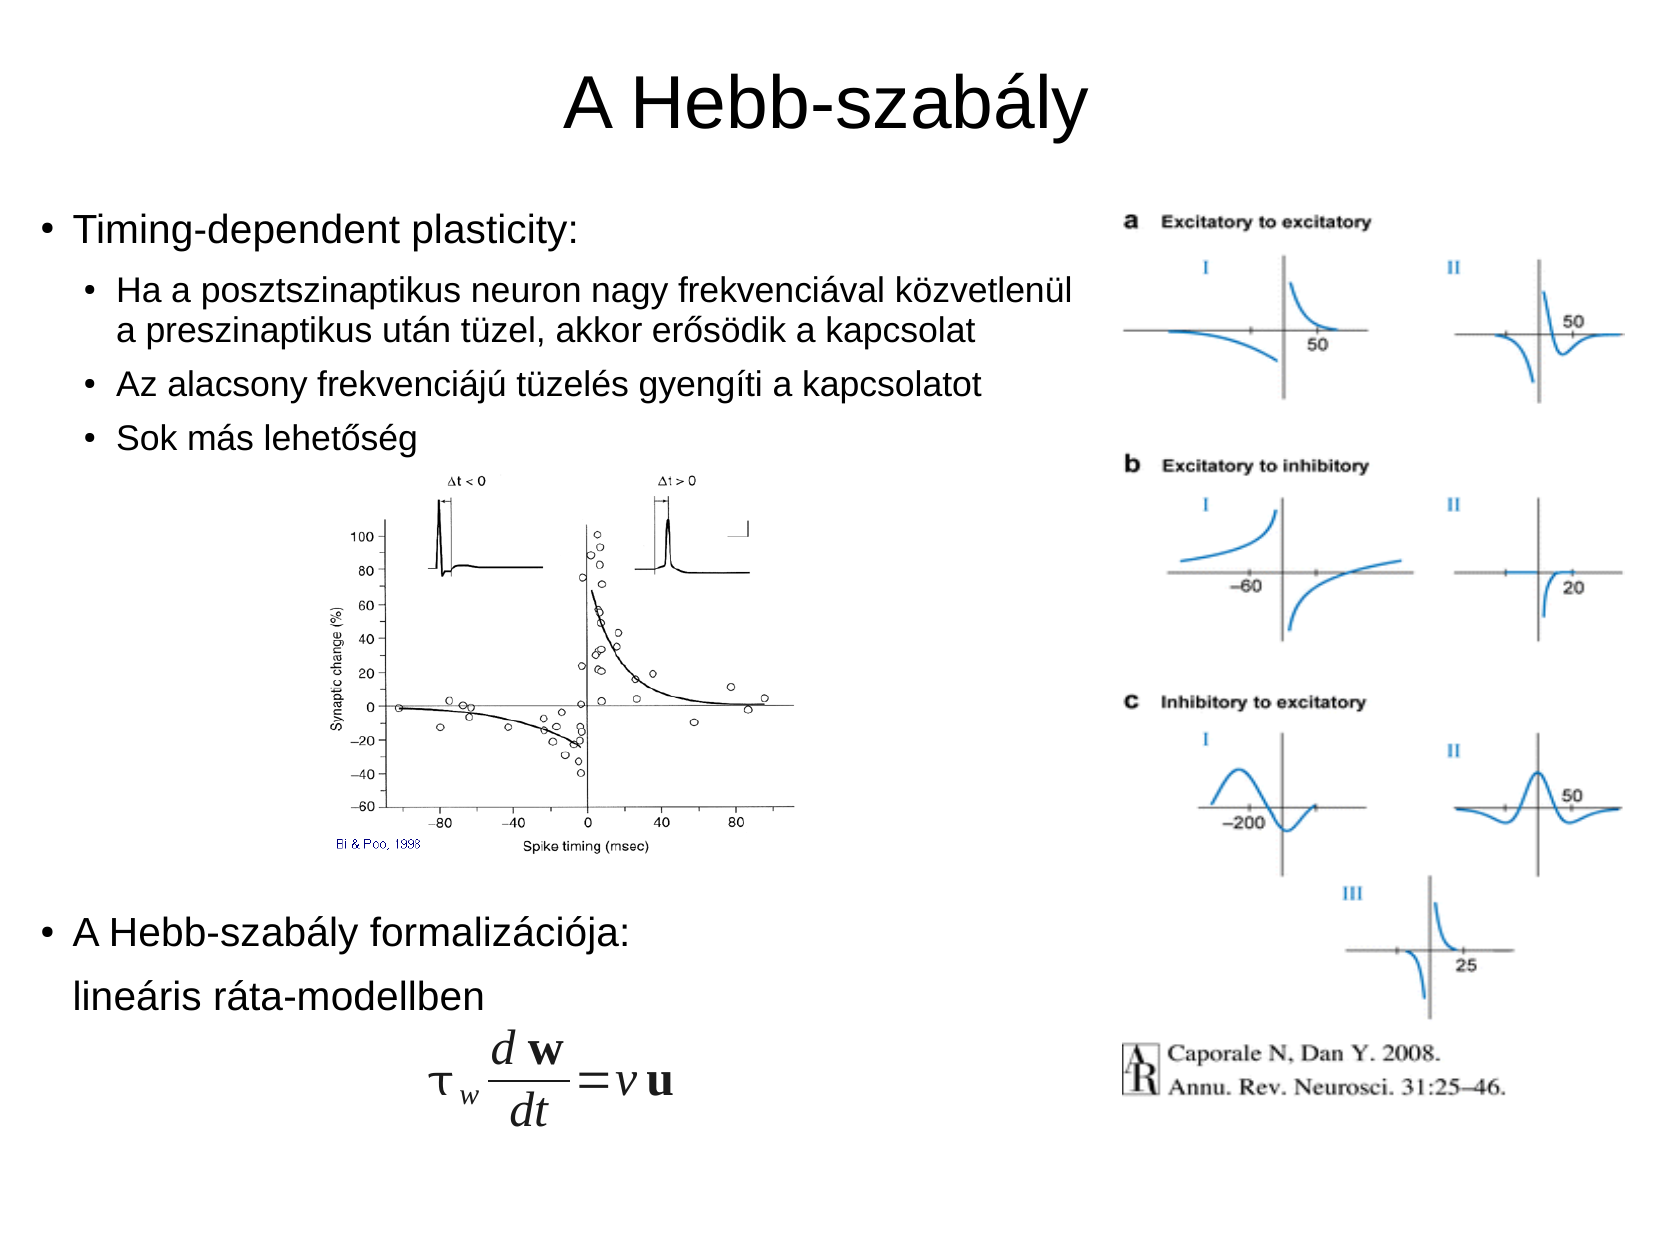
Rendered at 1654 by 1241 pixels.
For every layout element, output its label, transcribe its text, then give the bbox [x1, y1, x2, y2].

title A Hebb-szabály [82, 56, 1571, 148]
list Timing-dependent plasticity: Ha a posztszinaptikus neuron nagy frekvenciával közvetlenül a preszinaptikus után tüzel, akkor erősödik a kapcsolat Az alacsony frekvenciájú tüzelés gyengíti a kapcsolatot Sok más lehetőség A Hebb-szabály formalizációja: lineáris ráta-modellben [29, 206, 1093, 1211]
chart [415, 1020, 687, 1139]
picture [324, 472, 798, 857]
picture [1122, 206, 1625, 1106]
